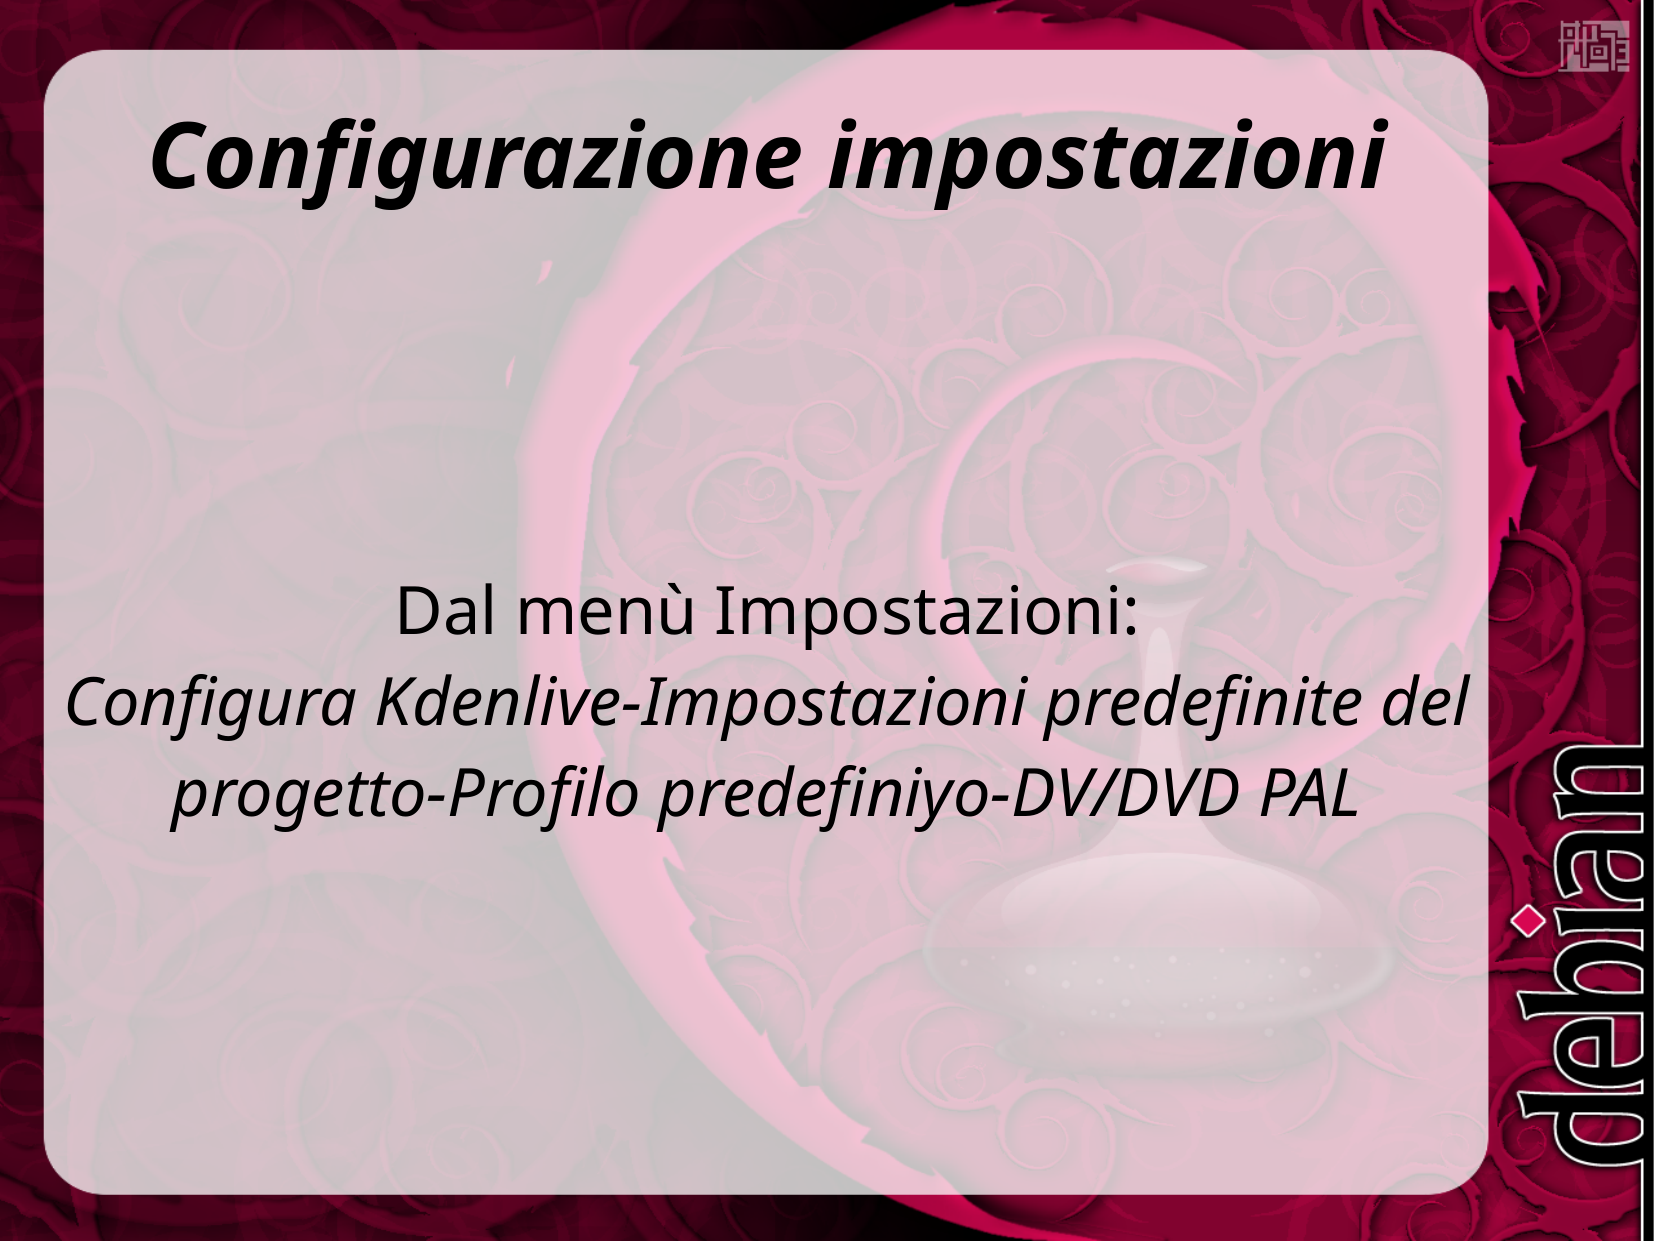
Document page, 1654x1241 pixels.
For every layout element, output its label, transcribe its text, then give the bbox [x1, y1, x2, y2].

subtitle Dal menù Impostazioni: Configura Kdenlive-Impostazioni predefinite del progetto-Profilo predefiniyo-DV/DVD PAL [59, 297, 1477, 1102]
title Configurazione impostazioni [59, 56, 1477, 250]
picture [0, 0, 1654, 1241]
